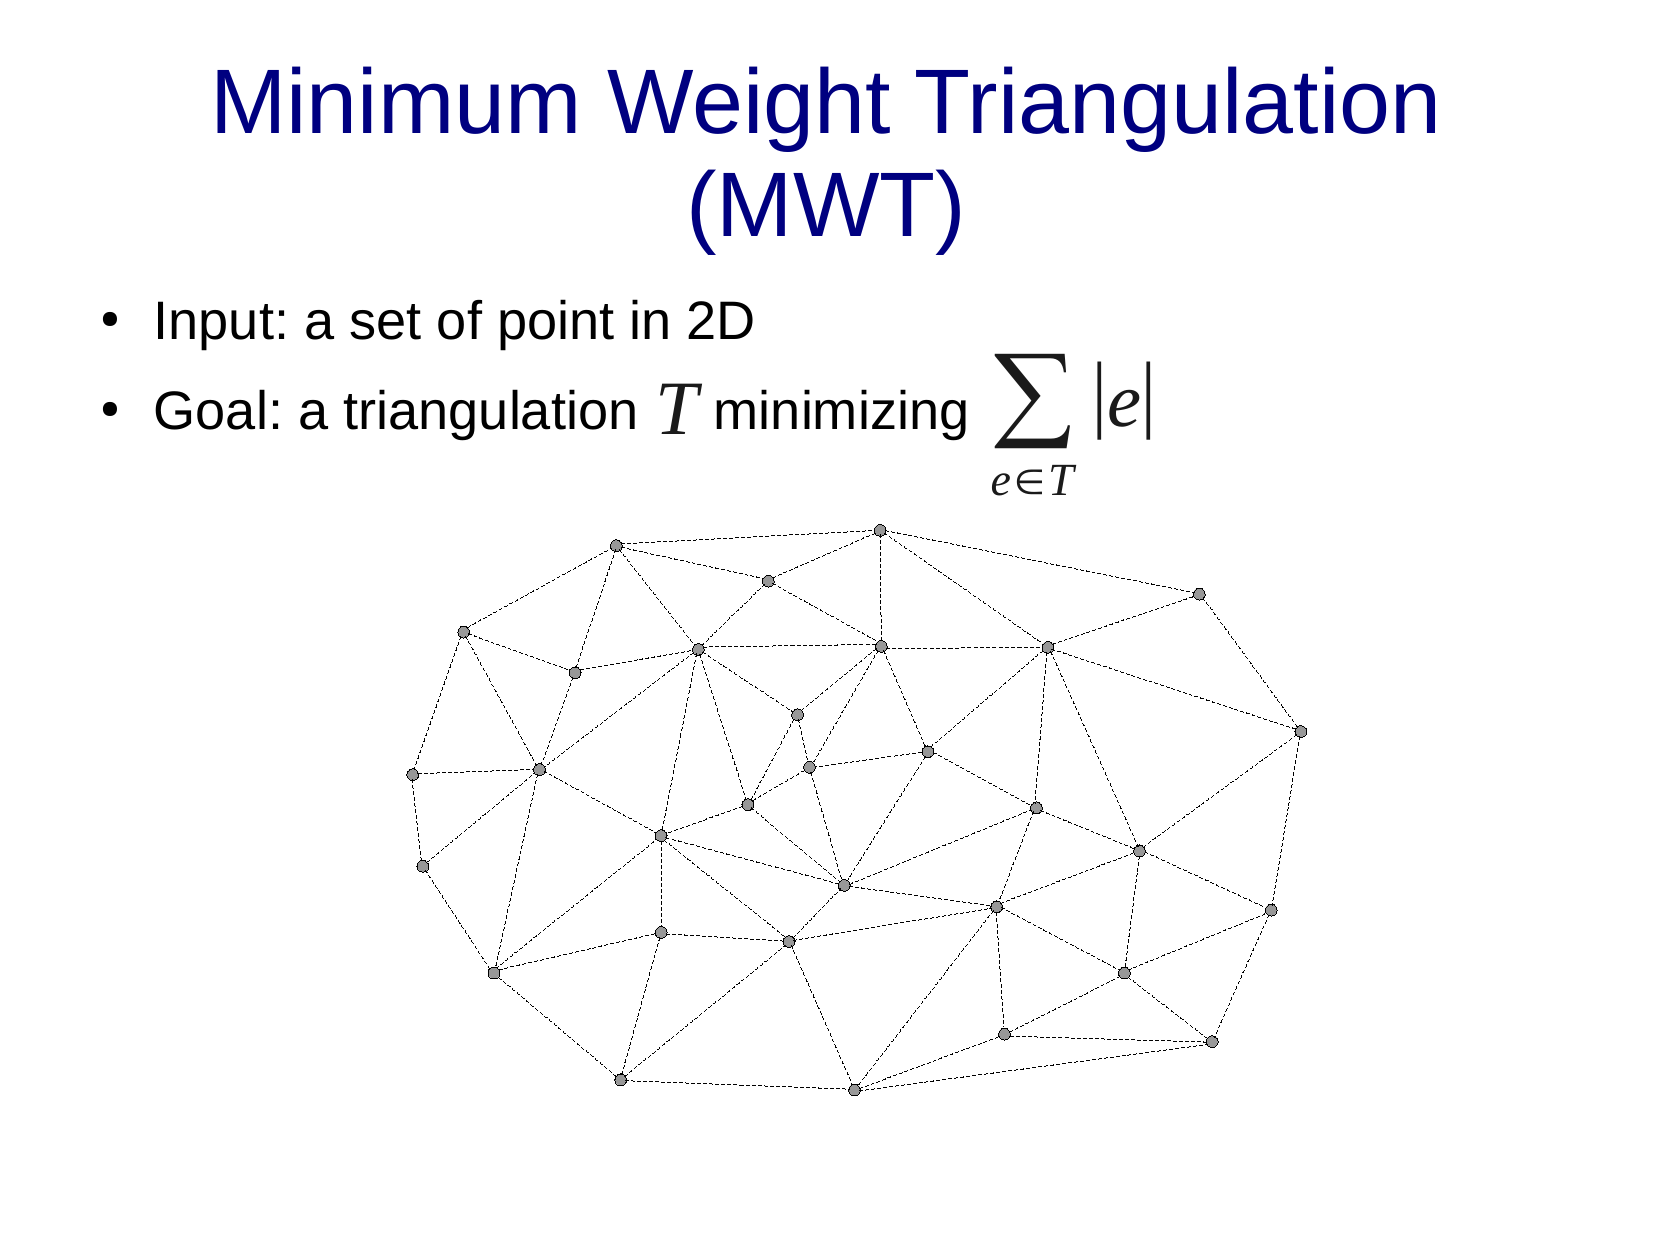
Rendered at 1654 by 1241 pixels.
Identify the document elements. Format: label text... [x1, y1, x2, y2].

list Input: a set of point in 2D Goal: a triangulation minimizing [82, 290, 1571, 1109]
chart [648, 365, 704, 451]
title Minimum Weight Triangulation (MWT) [82, 49, 1571, 257]
chart [982, 348, 1171, 505]
